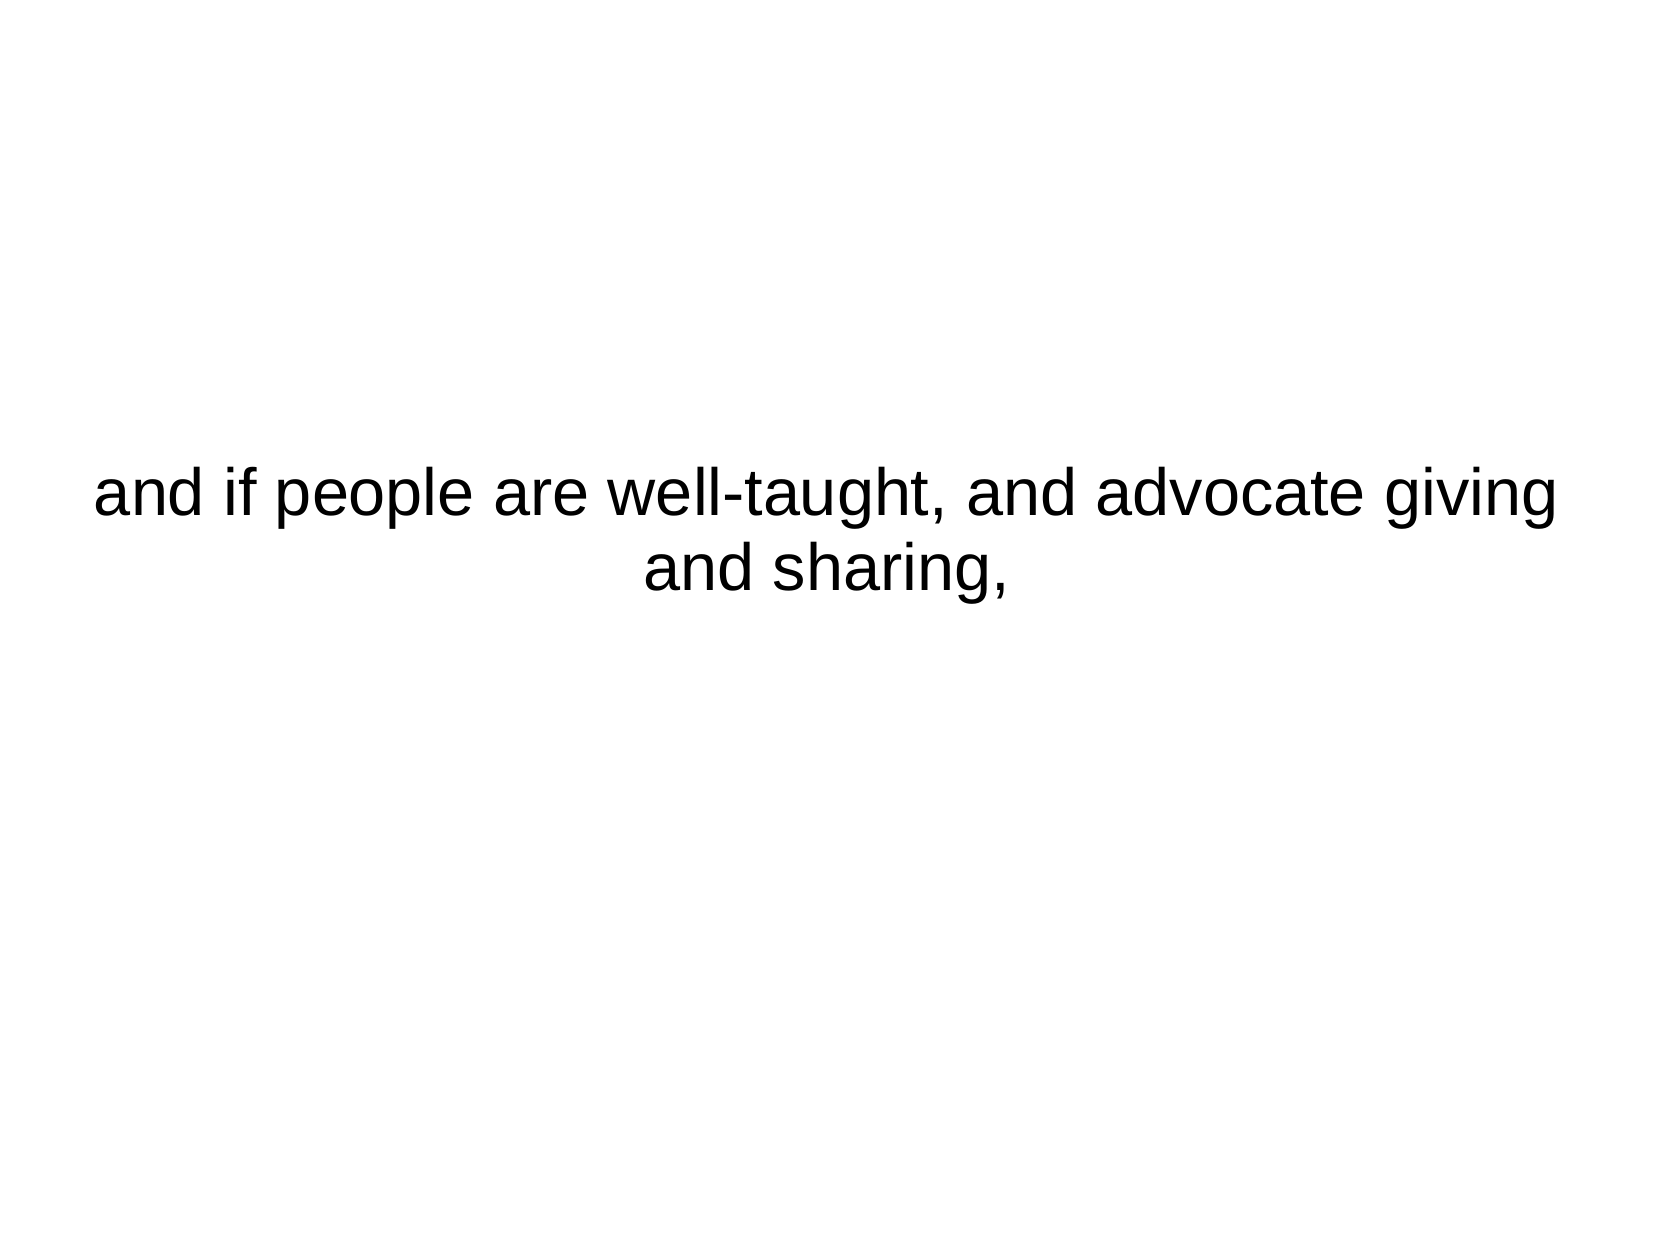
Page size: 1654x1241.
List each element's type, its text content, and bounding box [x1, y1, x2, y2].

subtitle and if people are well-taught, and advocate giving and sharing, [82, 49, 1571, 1010]
